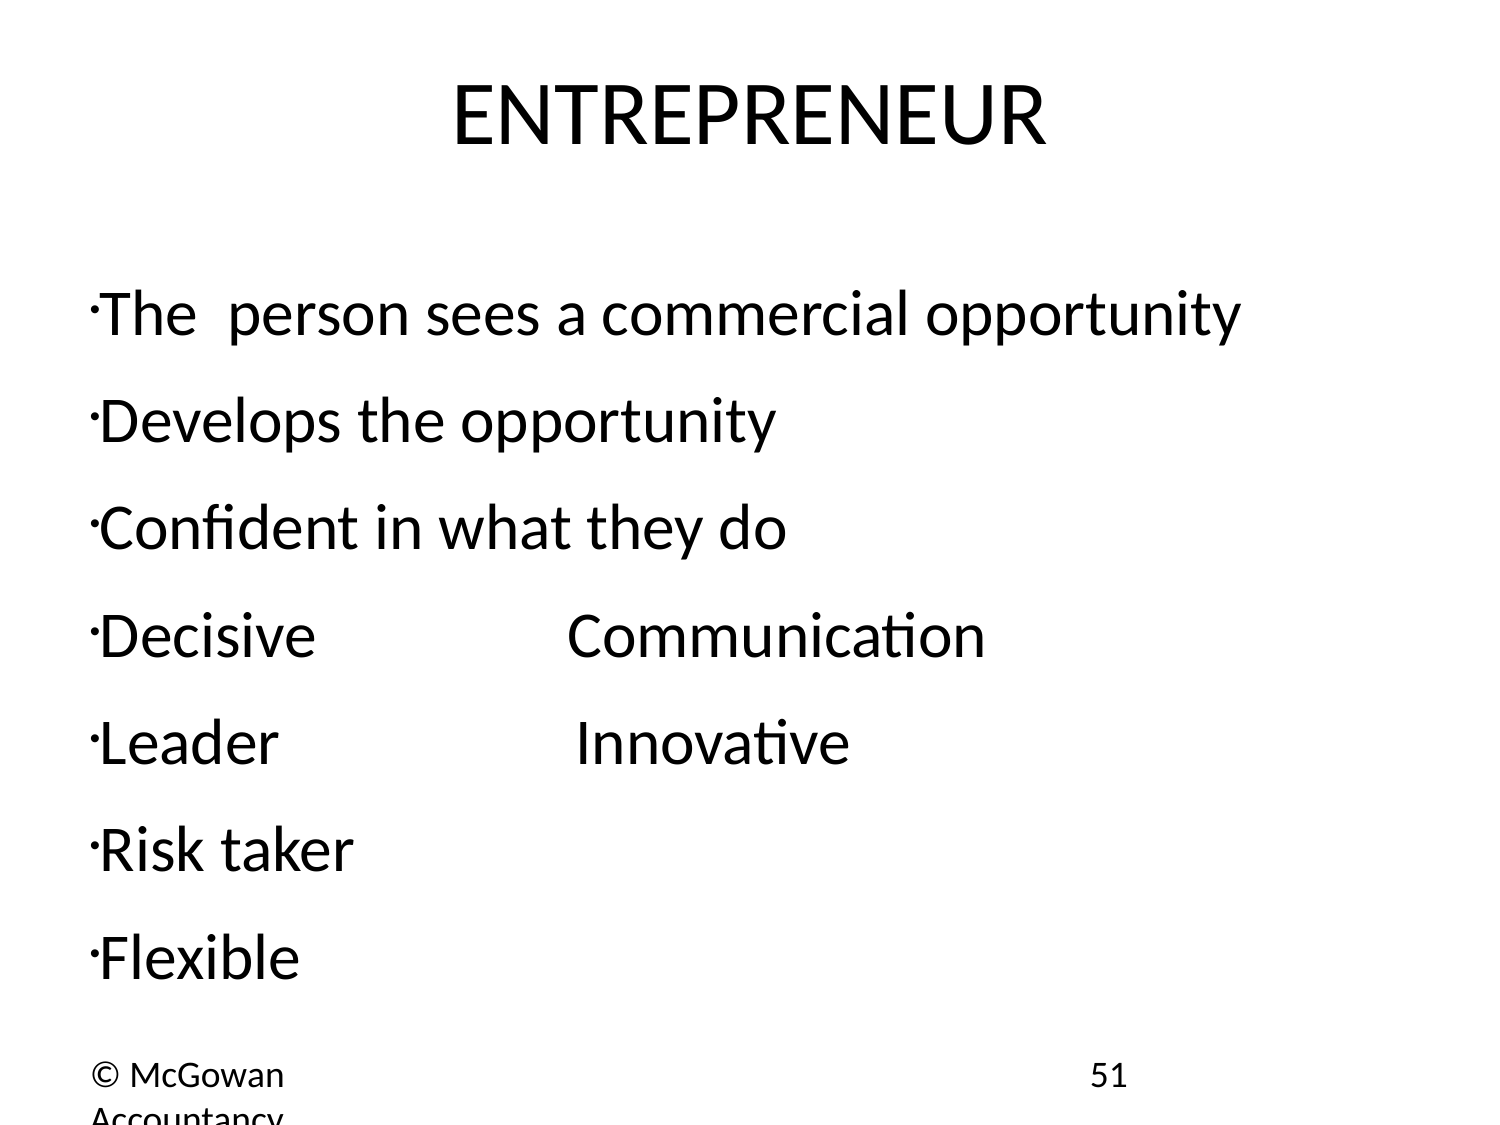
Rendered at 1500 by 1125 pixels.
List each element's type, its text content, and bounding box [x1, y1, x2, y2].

list The person sees a commercial opportunity Develops the opportunity Confident in what they do Decisive Communication Leader Innovative Risk taker Flexible [75, 262, 1425, 1005]
text_box [1074, 1042, 1425, 1103]
text_box © McGowan Accountancy Services [75, 1042, 425, 1103]
title ENTREPRENEUR [75, 45, 1425, 233]
